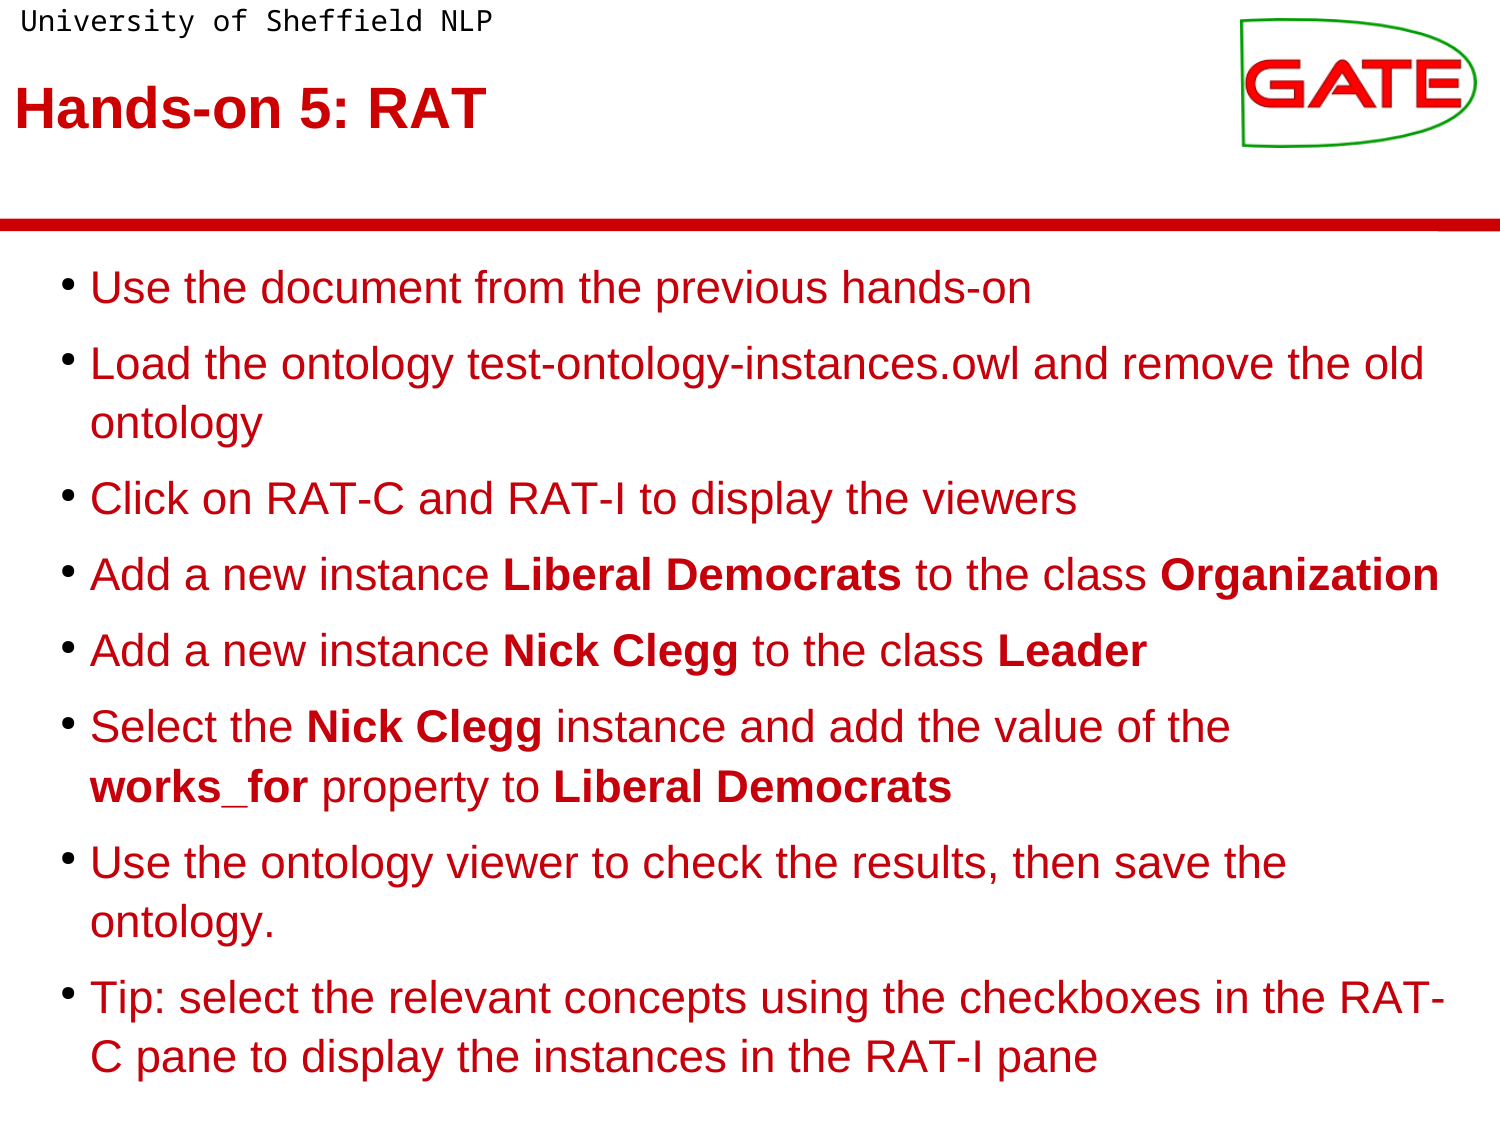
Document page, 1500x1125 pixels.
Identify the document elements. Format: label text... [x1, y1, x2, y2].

list Use the document from the previous hands-on Load the ontology test-ontology-instances.owl and remove the old ontology Click on RAT-C and RAT-I to display the viewers Add a new instance Liberal Democrats to the class Organization Add a new instance Nick Clegg to the class Leader Select the Nick Clegg instance and add the value of the works_for property to Liberal Democrats Use the ontology viewer to check the results, then save the ontology. Tip: select the relevant concepts using the checkboxes in the RAT-C pane to display the instances in the RAT-I pane [45, 245, 1477, 1093]
title Hands-on 5: RAT [0, 11, 1239, 205]
picture [1240, 18, 1477, 148]
